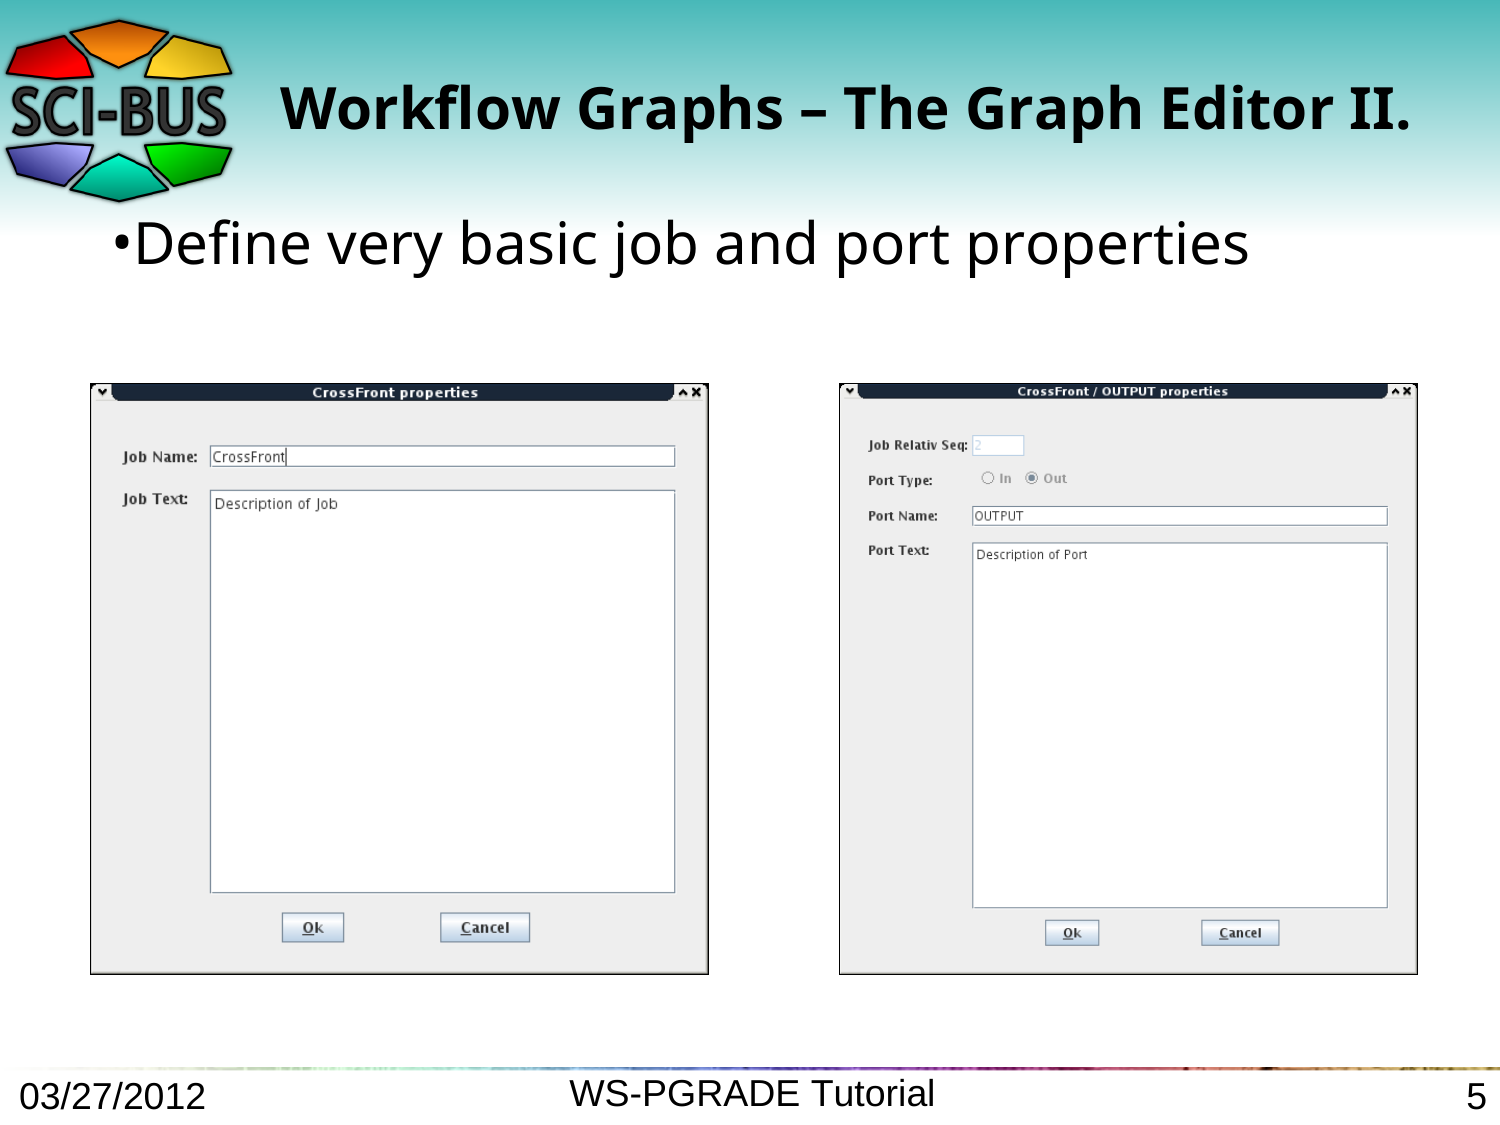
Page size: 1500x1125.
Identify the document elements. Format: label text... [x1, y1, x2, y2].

title Workflow Graphs – The Graph Editor II. [265, 29, 1477, 183]
list Define very basic job and port properties [87, 198, 1426, 296]
picture [839, 383, 1418, 975]
picture [0, 15, 237, 207]
picture [90, 383, 709, 975]
picture [0, 1067, 1500, 1125]
